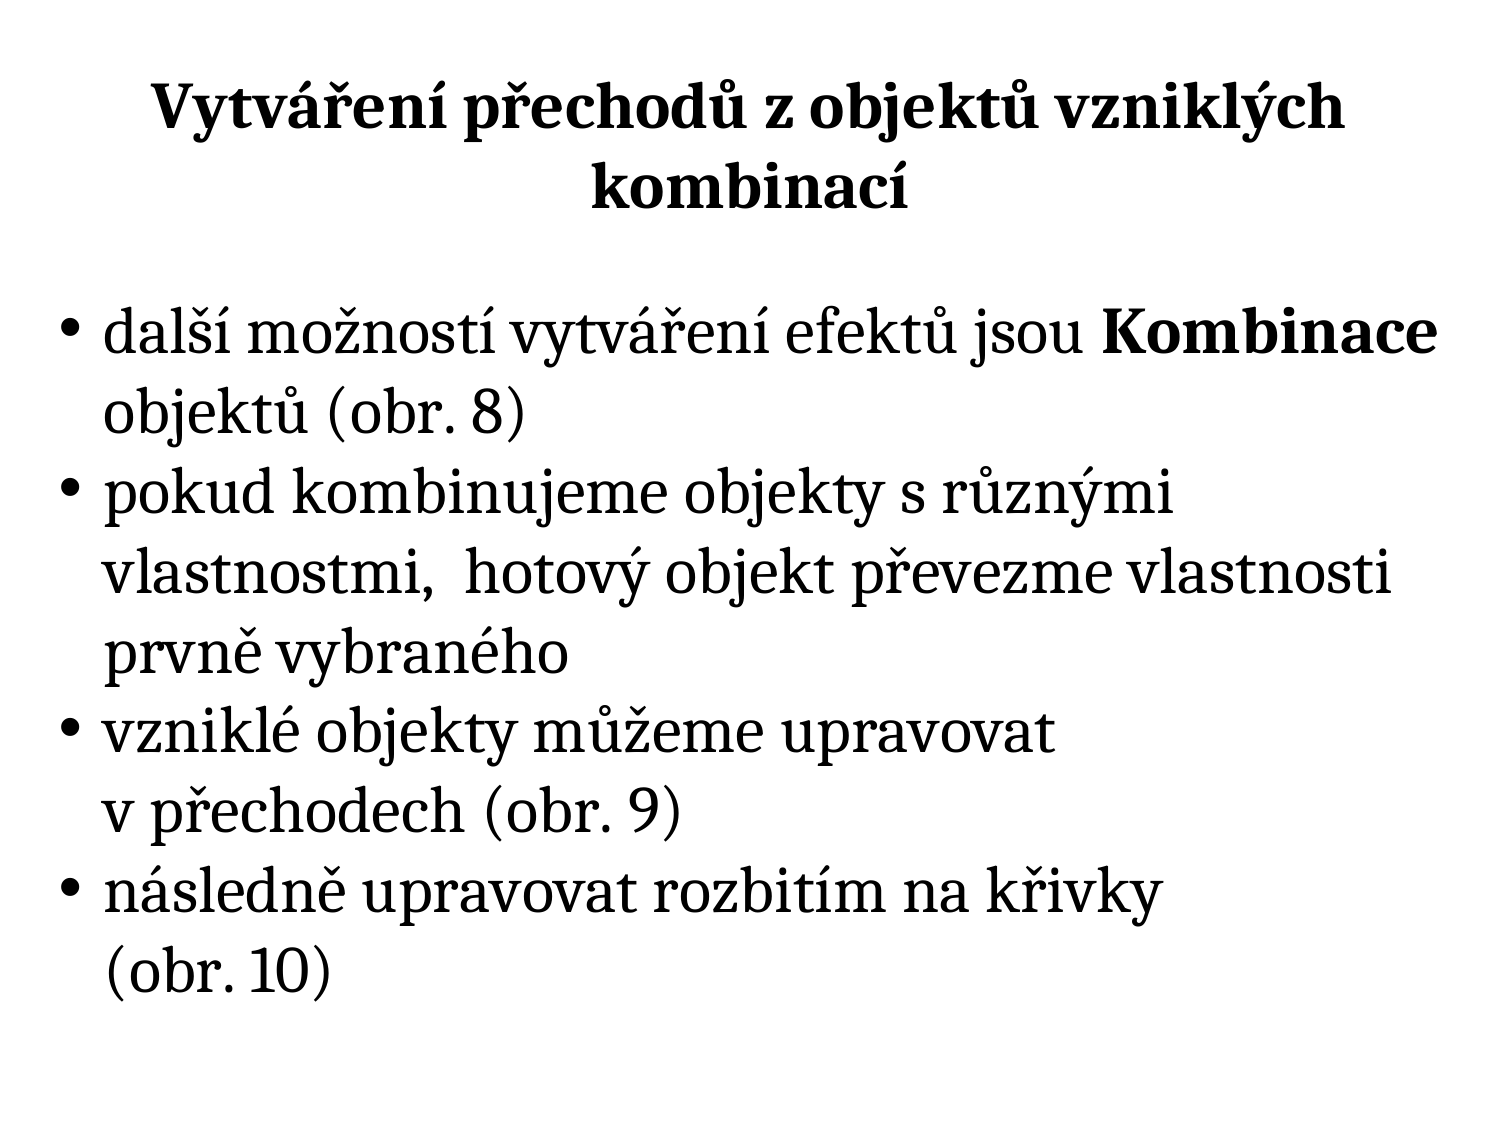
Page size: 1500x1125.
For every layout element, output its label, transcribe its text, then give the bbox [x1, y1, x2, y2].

text_box další možností vytváření efektů jsou Kombinace objektů (obr. 8) pokud kombinujeme objekty s různými vlastnostmi, hotový objekt převezme vlastnosti prvně vybraného vzniklé objekty můžeme upravovat v přechodech (obr. 9) následně upravovat rozbitím na křivky (obr. 10) [0, 278, 1500, 1014]
text_box Vytváření přechodů z objektů vzniklých kombinací [0, 54, 1500, 230]
